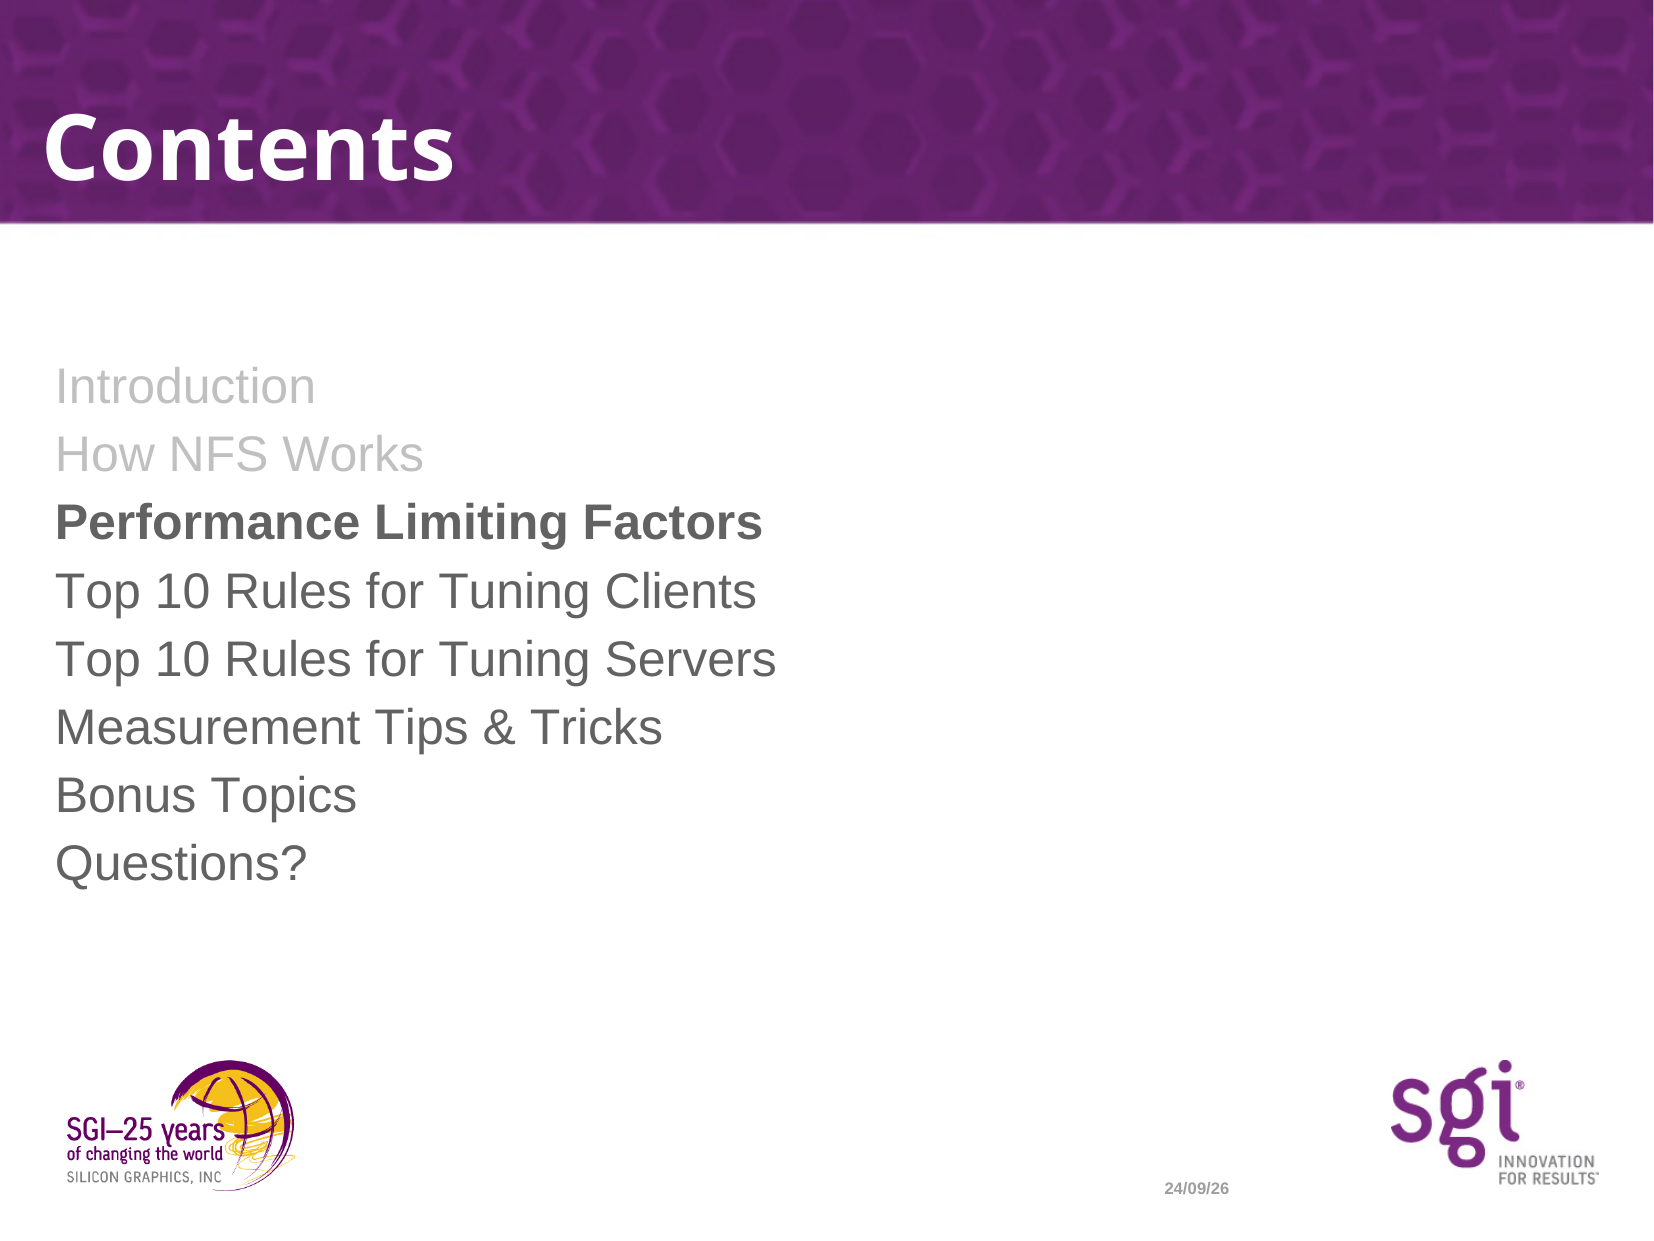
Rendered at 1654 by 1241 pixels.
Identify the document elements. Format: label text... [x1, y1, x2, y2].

picture [0, 0, 1654, 1194]
list Introduction How NFS Works Performance Limiting Factors Top 10 Rules for Tuning Clients Top 10 Rules for Tuning Servers Measurement Tips & Tricks Bonus Topics Questions? [55, 358, 1461, 945]
title Contents [41, 48, 1447, 241]
